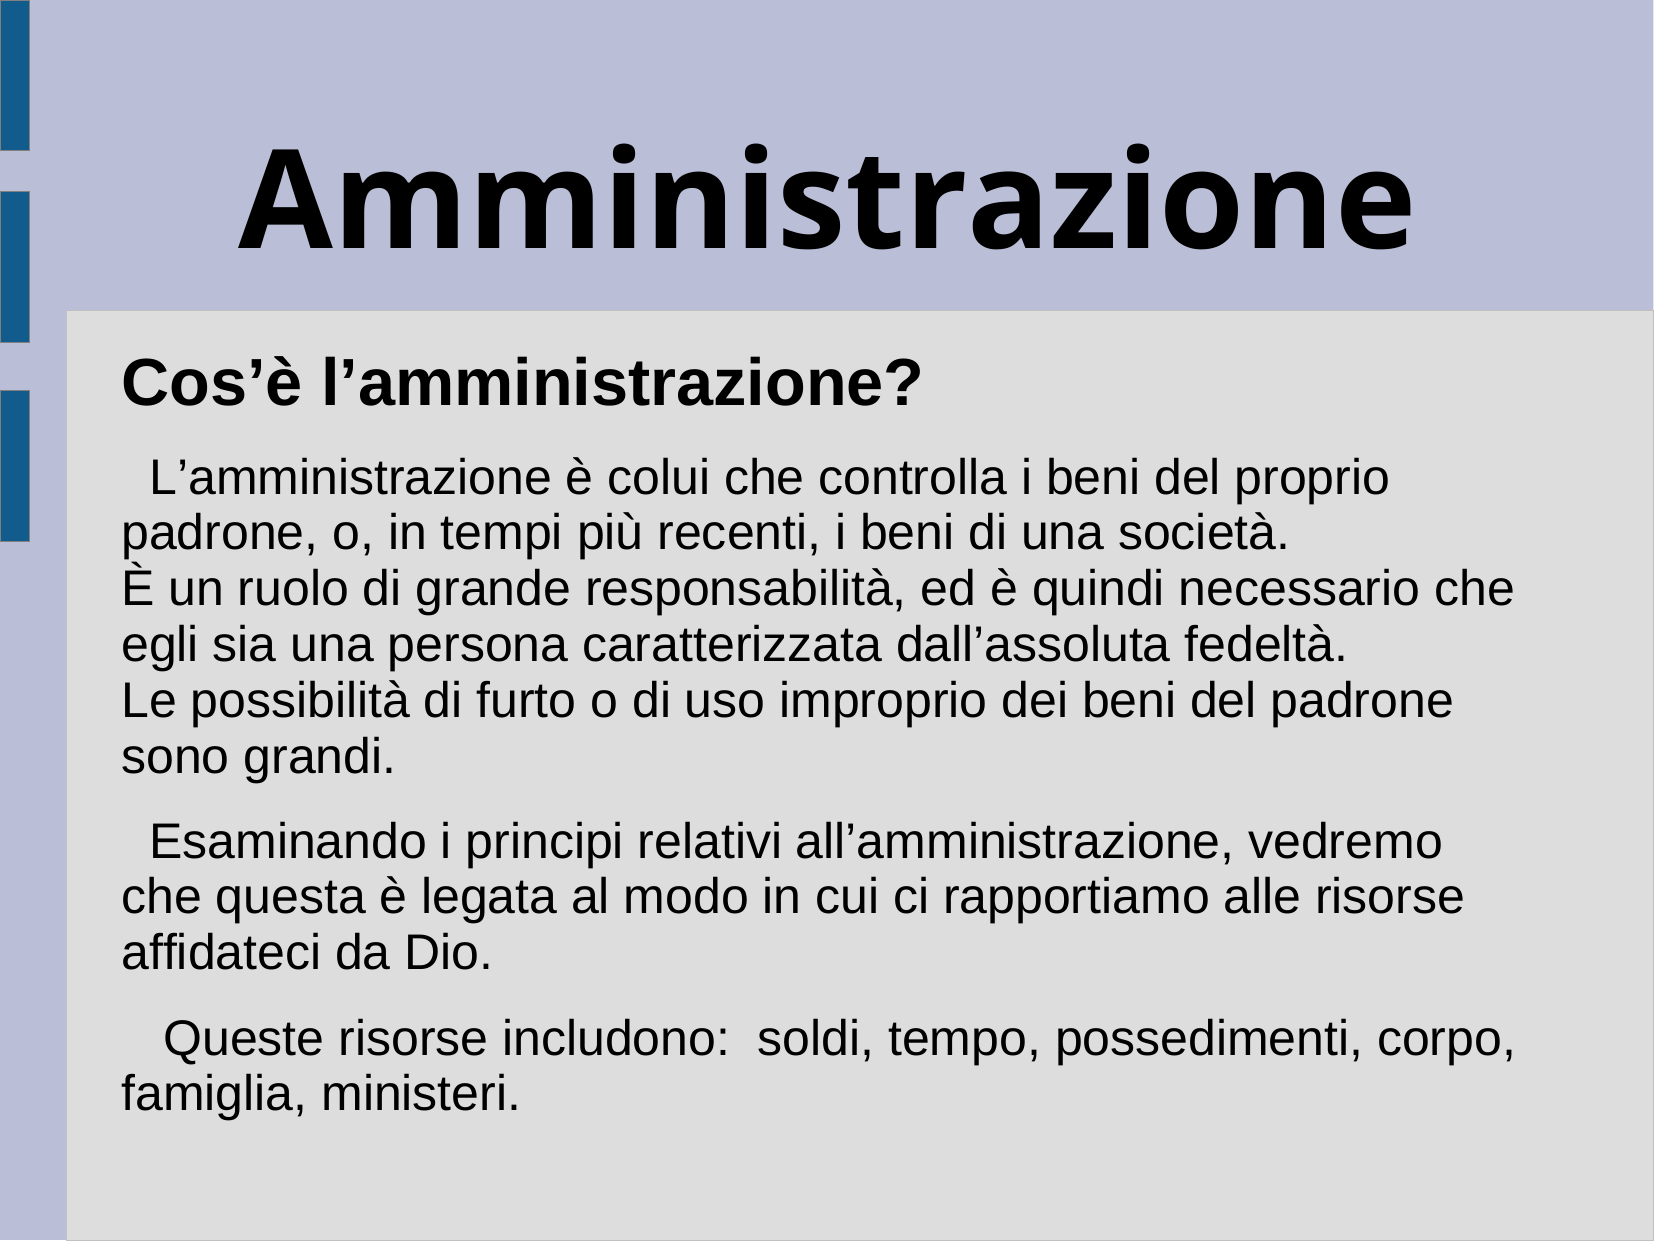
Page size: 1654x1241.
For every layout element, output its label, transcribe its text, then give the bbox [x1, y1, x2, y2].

title Amministrazione [121, 83, 1534, 306]
list Cos’è l’amministrazione? L’amministrazione è colui che controlla i beni del proprio padrone, o, in tempi più recenti, i beni di una società. È un ruolo di grande responsabilità, ed è quindi necessario che egli sia una persona caratterizzata dall’assoluta fedeltà. Le possibilità di furto o di uso improprio dei beni del padrone sono grandi. Esaminando i principi relativi all’amministrazione, vedremo che questa è legata al modo in cui ci rapportiamo alle risorse affidateci da Dio. Queste risorse includono: soldi, tempo, possedimenti, corpo, famiglia, ministeri. [121, 344, 1534, 1127]
